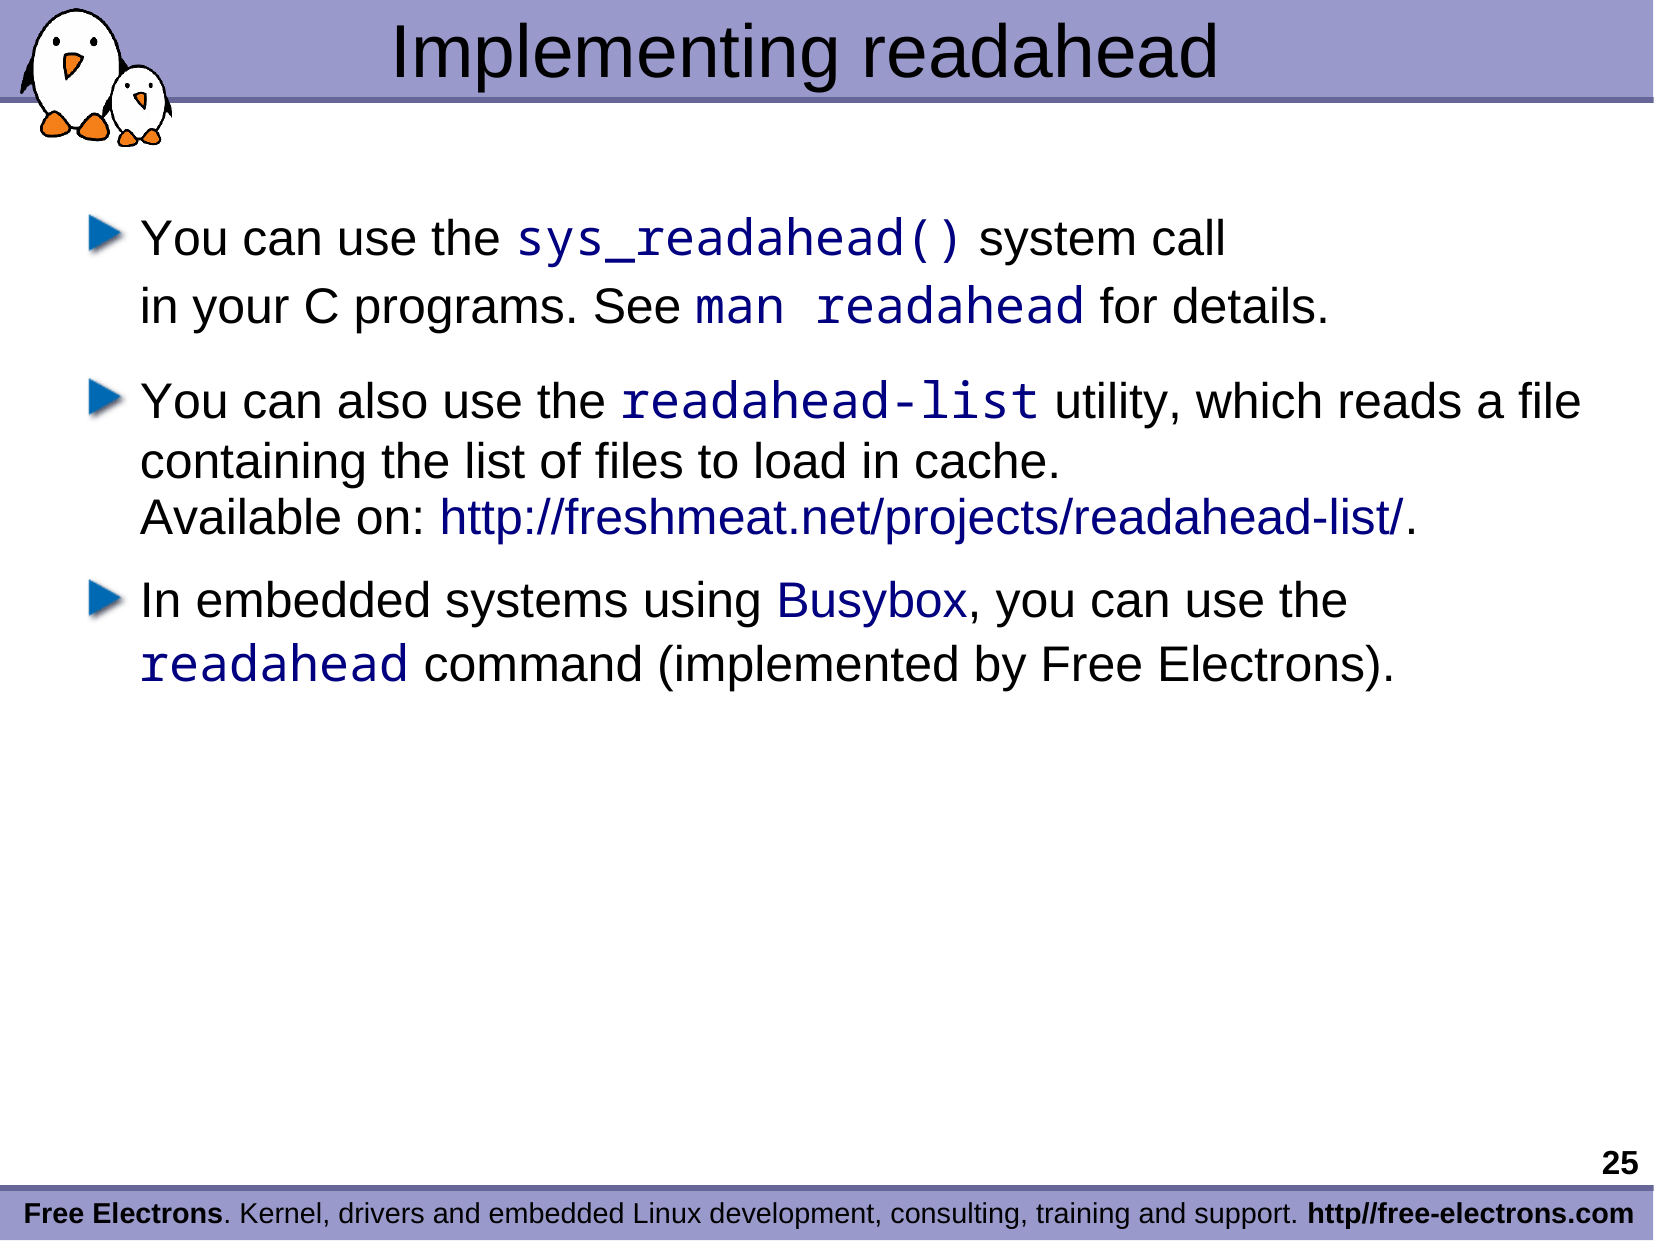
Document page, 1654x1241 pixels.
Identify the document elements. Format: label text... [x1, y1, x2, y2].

picture [20, 8, 172, 147]
list You can use the sys_readahead() system call in your C programs. See man readahead for details. You can also use the readahead-list utility, which reads a file containing the list of files to load in cache. Available on: http://freshmeat.net/projects/readahead-list/. In embedded systems using Busybox, you can use the readahead command (implemented by Free Electrons). [68, 201, 1592, 1118]
title Implementing readahead [60, 0, 1551, 103]
